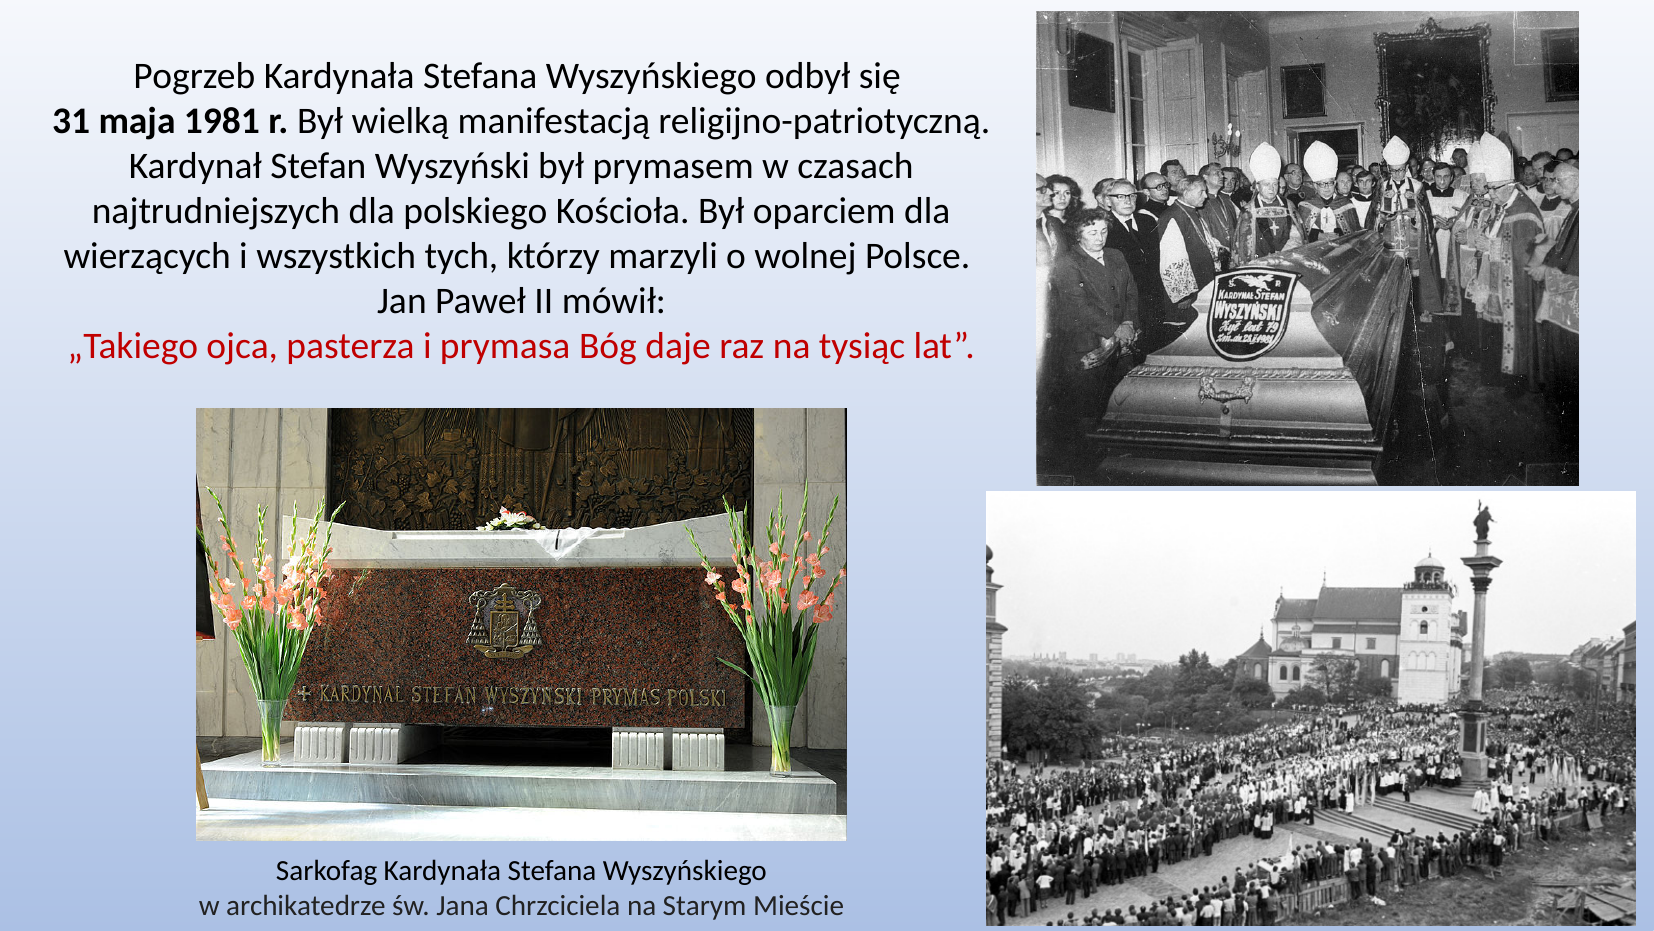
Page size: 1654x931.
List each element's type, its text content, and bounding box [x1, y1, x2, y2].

picture [1036, 11, 1579, 486]
text_box Pogrzeb Kardynała Stefana Wyszyńskiego odbył się 31 maja 1981 r. Był wielką manifestacją religijno-patriotyczną. Kardynał Stefan Wyszyński był prymasem w czasach najtrudniejszych dla polskiego Kościoła. Był oparciem dla wierzących i wszystkich tych, którzy marzyli o wolnej Polsce. Jan Paweł II mówił: „Takiego ojca, pasterza i prymasa Bóg daje raz na tysiąc lat”. [20, 43, 1024, 377]
picture [986, 492, 1636, 926]
text_box Sarkofag Kardynała Stefana Wyszyńskiego w archikatedrze św. Jana Chrzciciela na Starym Mieście [180, 843, 864, 930]
picture [196, 409, 847, 842]
